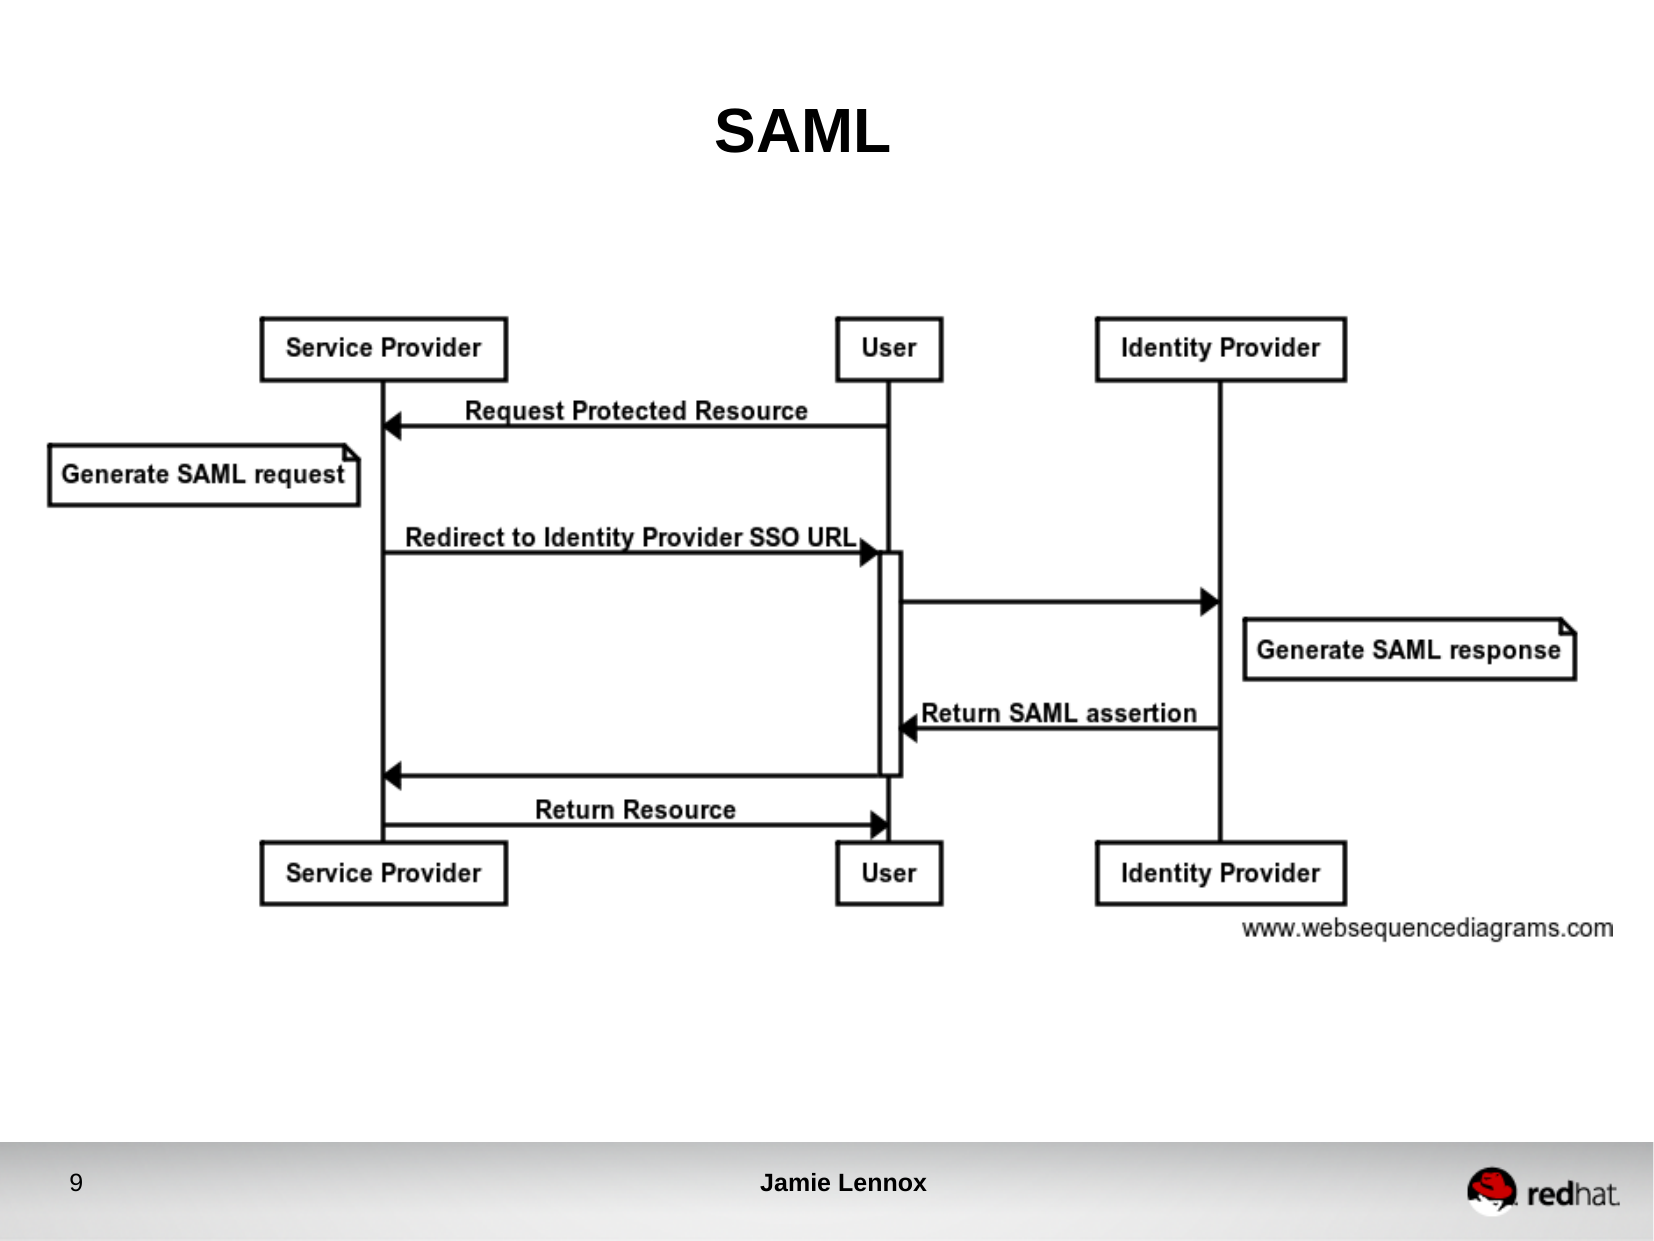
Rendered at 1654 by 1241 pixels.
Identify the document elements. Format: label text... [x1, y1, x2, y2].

picture [7, 299, 1613, 944]
picture [0, 1142, 1654, 1241]
title SAML [82, 37, 1571, 226]
